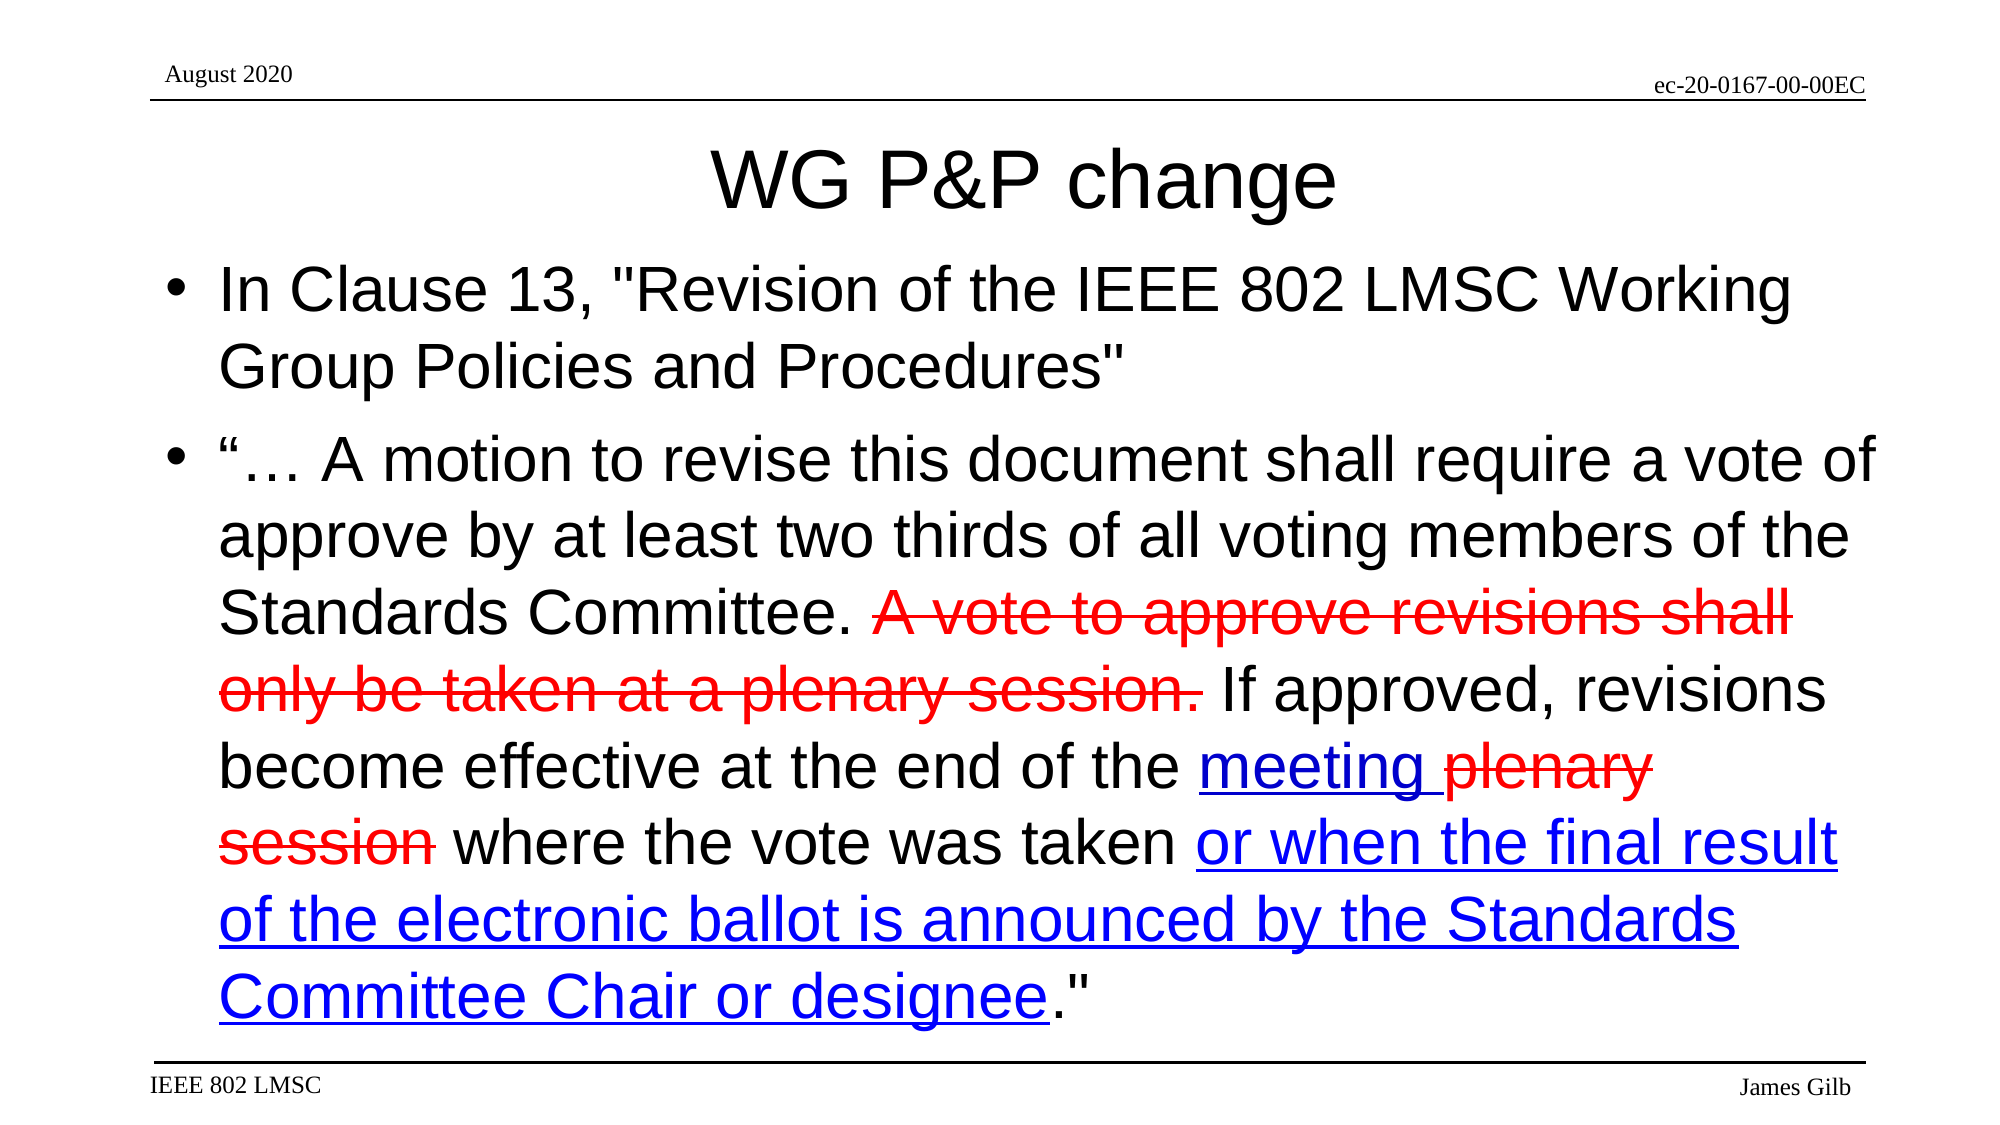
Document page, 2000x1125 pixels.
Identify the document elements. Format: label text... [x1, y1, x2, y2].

title WG P&P change [149, 112, 1900, 238]
list In Clause 13, "Revision of the IEEE 802 LMSC Working Group Policies and Procedures" “… A motion to revise this document shall require a vote of approve by at least two thirds of all voting members of the Standards Committee. A vote to approve revisions shall only be taken at a plenary session. If approved, revisions become effective at the end of the meeting plenary session where the vote was taken or when the final result of the electronic ballot is announced by the Standards Committee Chair or designee." [149, 239, 1900, 1051]
